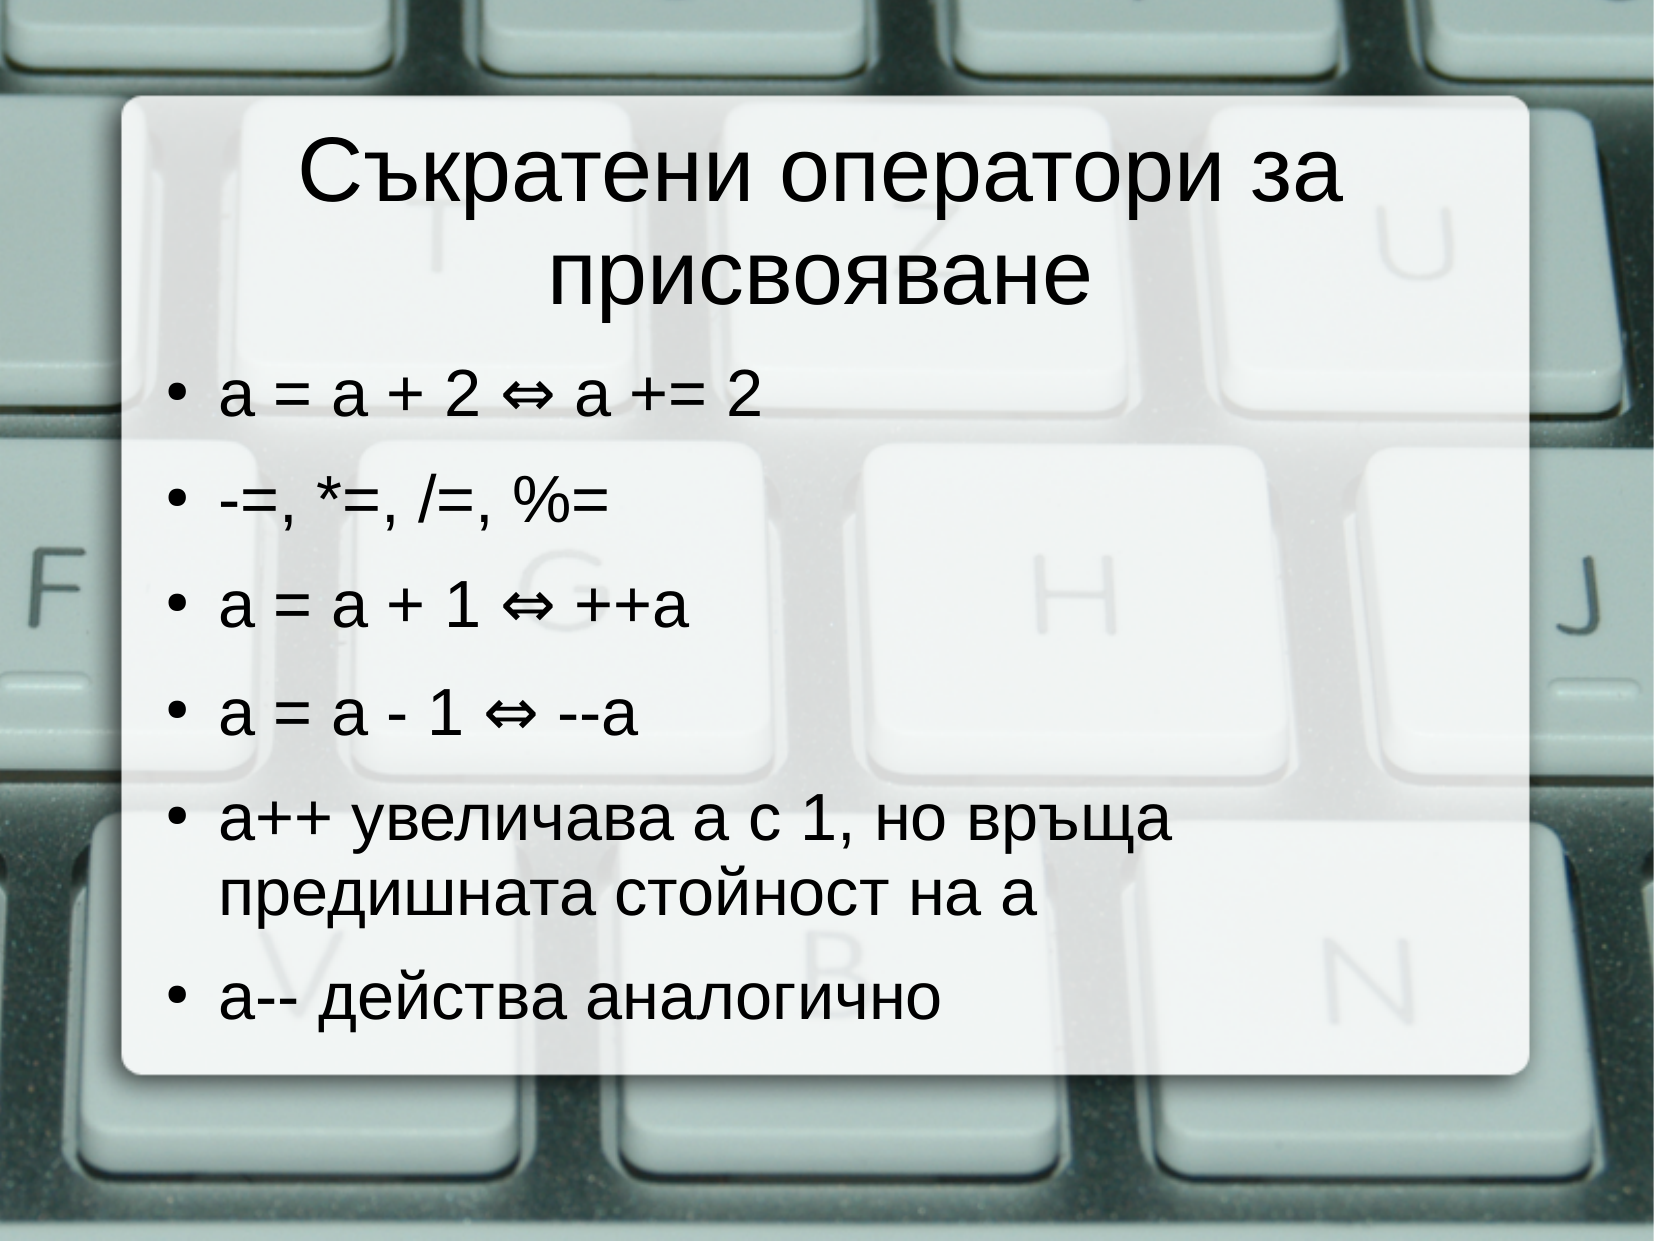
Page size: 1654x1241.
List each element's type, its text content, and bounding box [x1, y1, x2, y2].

list a = a + 2 ⇔ a += 2 -=, *=, /=, %= a = a + 1 ⇔ ++a a = a - 1 ⇔ --a a++ увеличава a с 1, но връща предишната стойност на a a-- действа аналогично [147, 354, 1506, 1074]
picture [0, 0, 1654, 1241]
title Съкратени оператори за присвояване [135, 117, 1506, 325]
